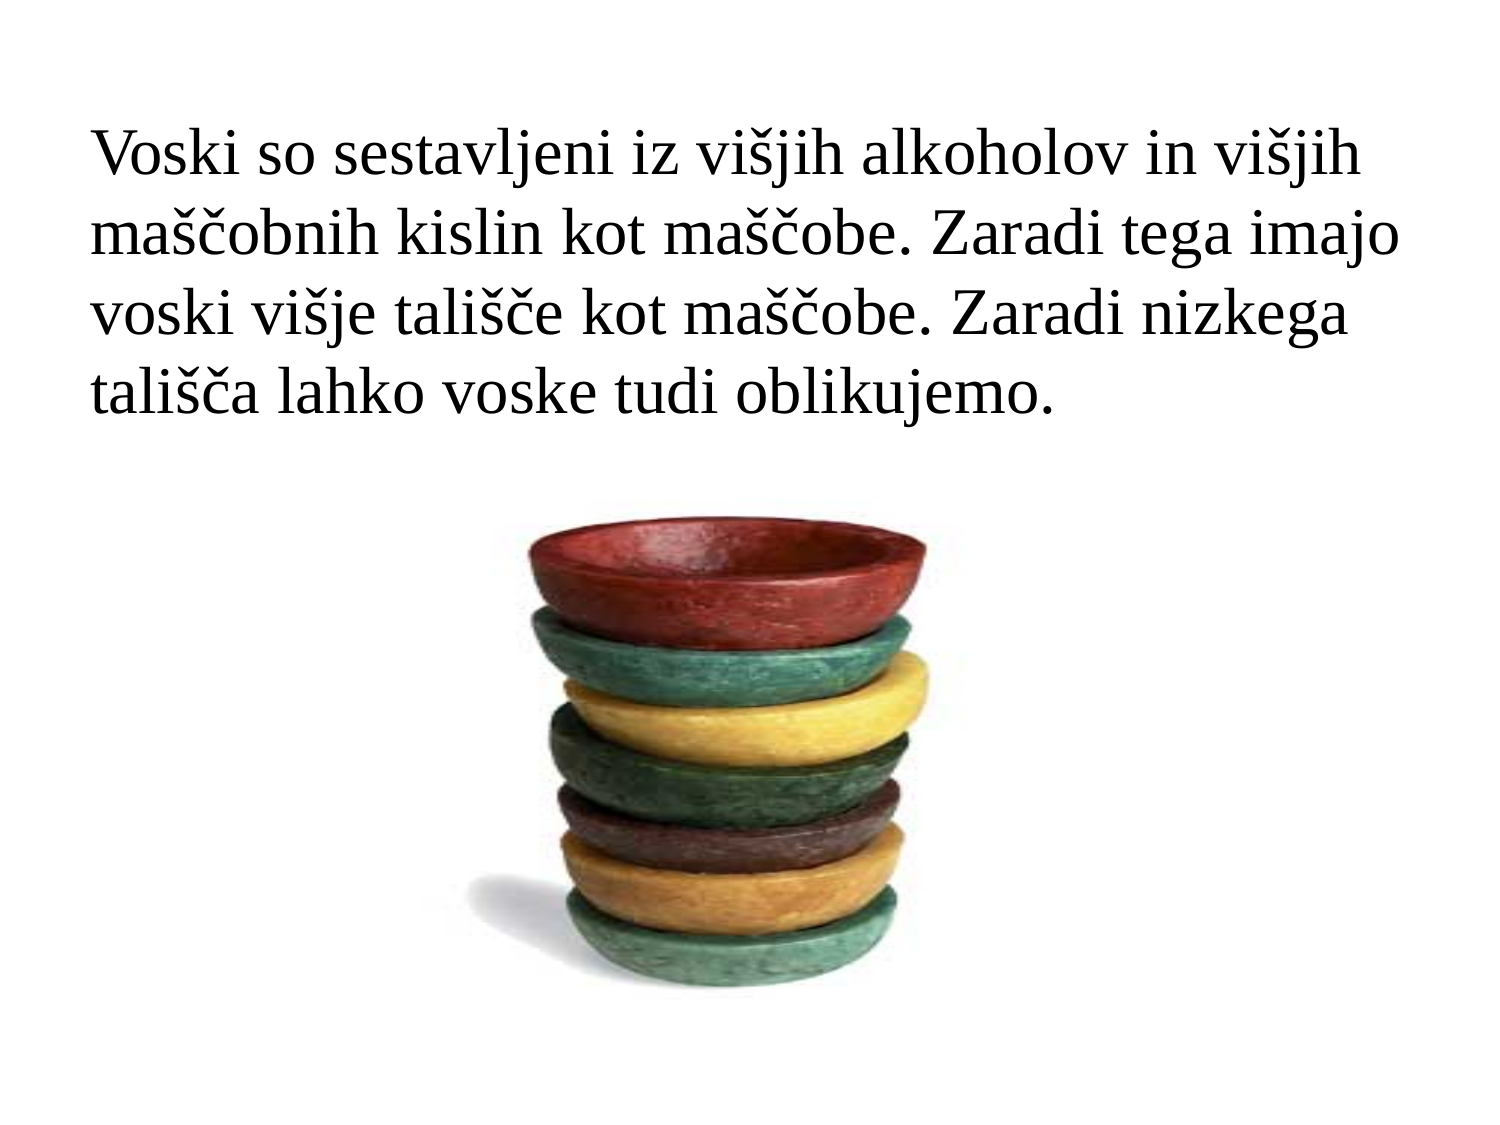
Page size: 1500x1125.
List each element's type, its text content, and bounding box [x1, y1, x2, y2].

picture [399, 499, 1004, 1003]
subtitle Voski so sestavljeni iz višjih alkoholov in višjih maščobnih kislin kot maščobe. Zaradi tega imajo voski višje tališče kot maščobe. Zaradi nizkega tališča lahko voske tudi oblikujemo. [75, 99, 1425, 1013]
